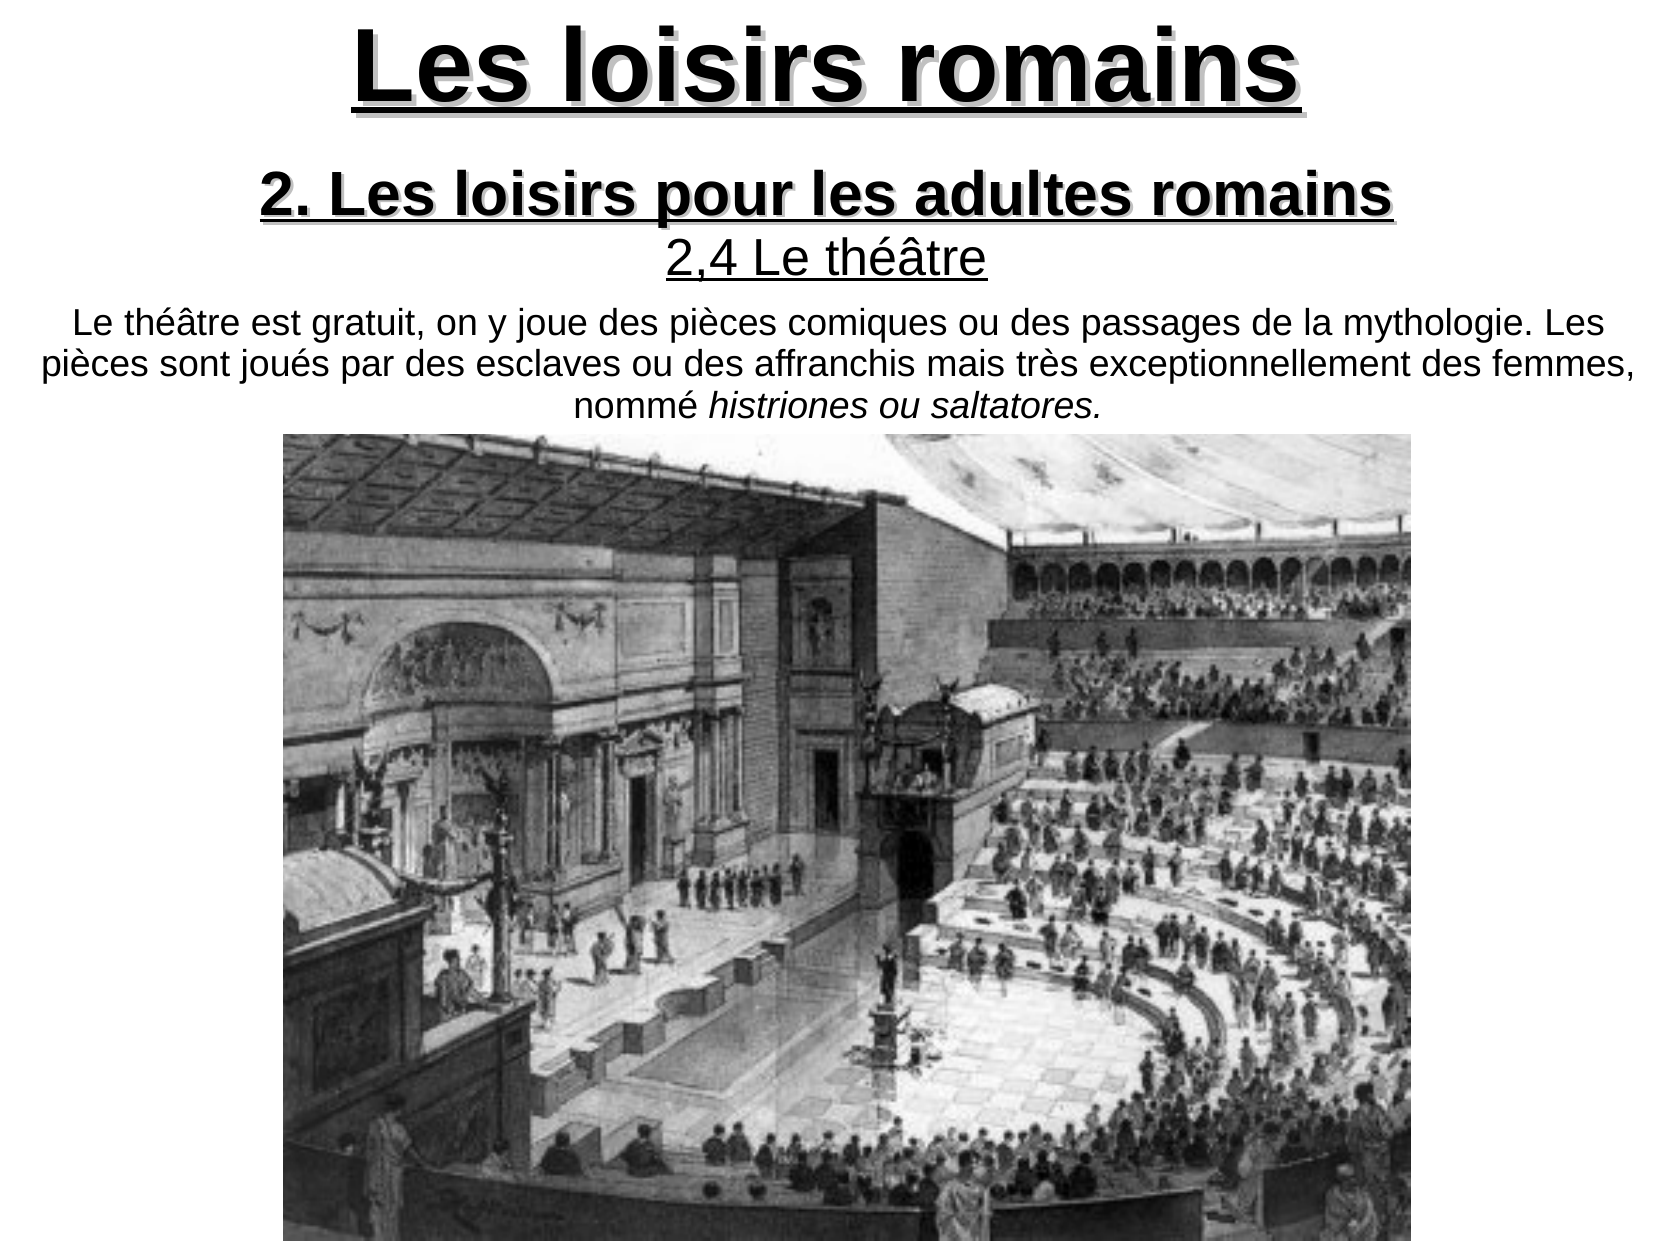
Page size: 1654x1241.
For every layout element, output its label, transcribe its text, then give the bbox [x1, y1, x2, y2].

text_box Les loisirs romains 2. Les loisirs pour les adultes romains 2,4 Le théâtre [0, 0, 1654, 293]
text_box Le théâtre est gratuit, on y joue des pièces comiques ou des passages de la mythologie. Les pièces sont joués par des esclaves ou des affranchis mais très exceptionnellement des femmes, nommé histriones ou saltatores. [0, 293, 1654, 435]
picture [283, 434, 1411, 1241]
